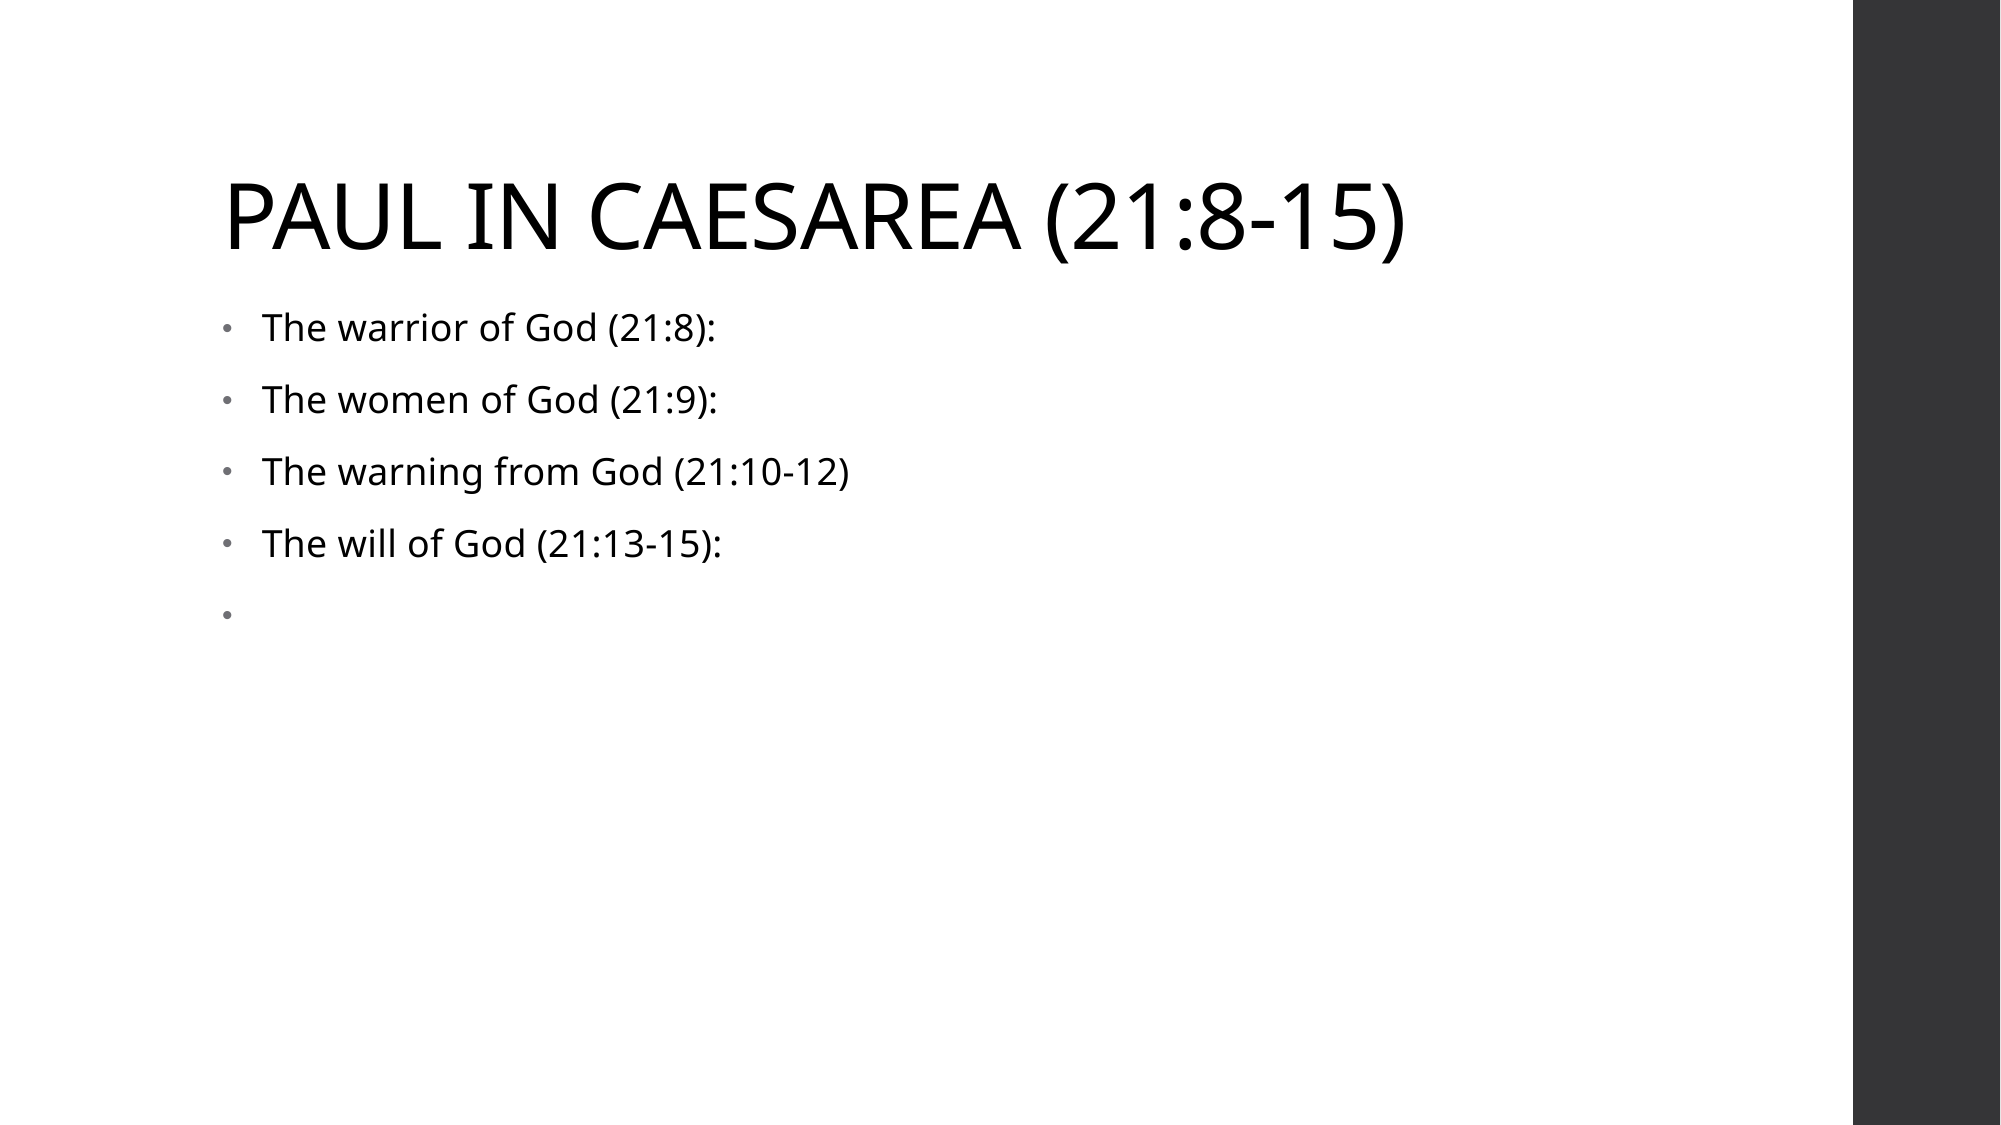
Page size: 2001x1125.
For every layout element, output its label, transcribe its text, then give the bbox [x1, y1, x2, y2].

title PAUL IN CAESAREA (21:8-15) [206, 60, 1797, 278]
list The warrior of God (21:8): The women of God (21:9): The warning from God (21:10-12) The will of God (21:13-15): [206, 299, 1617, 1014]
